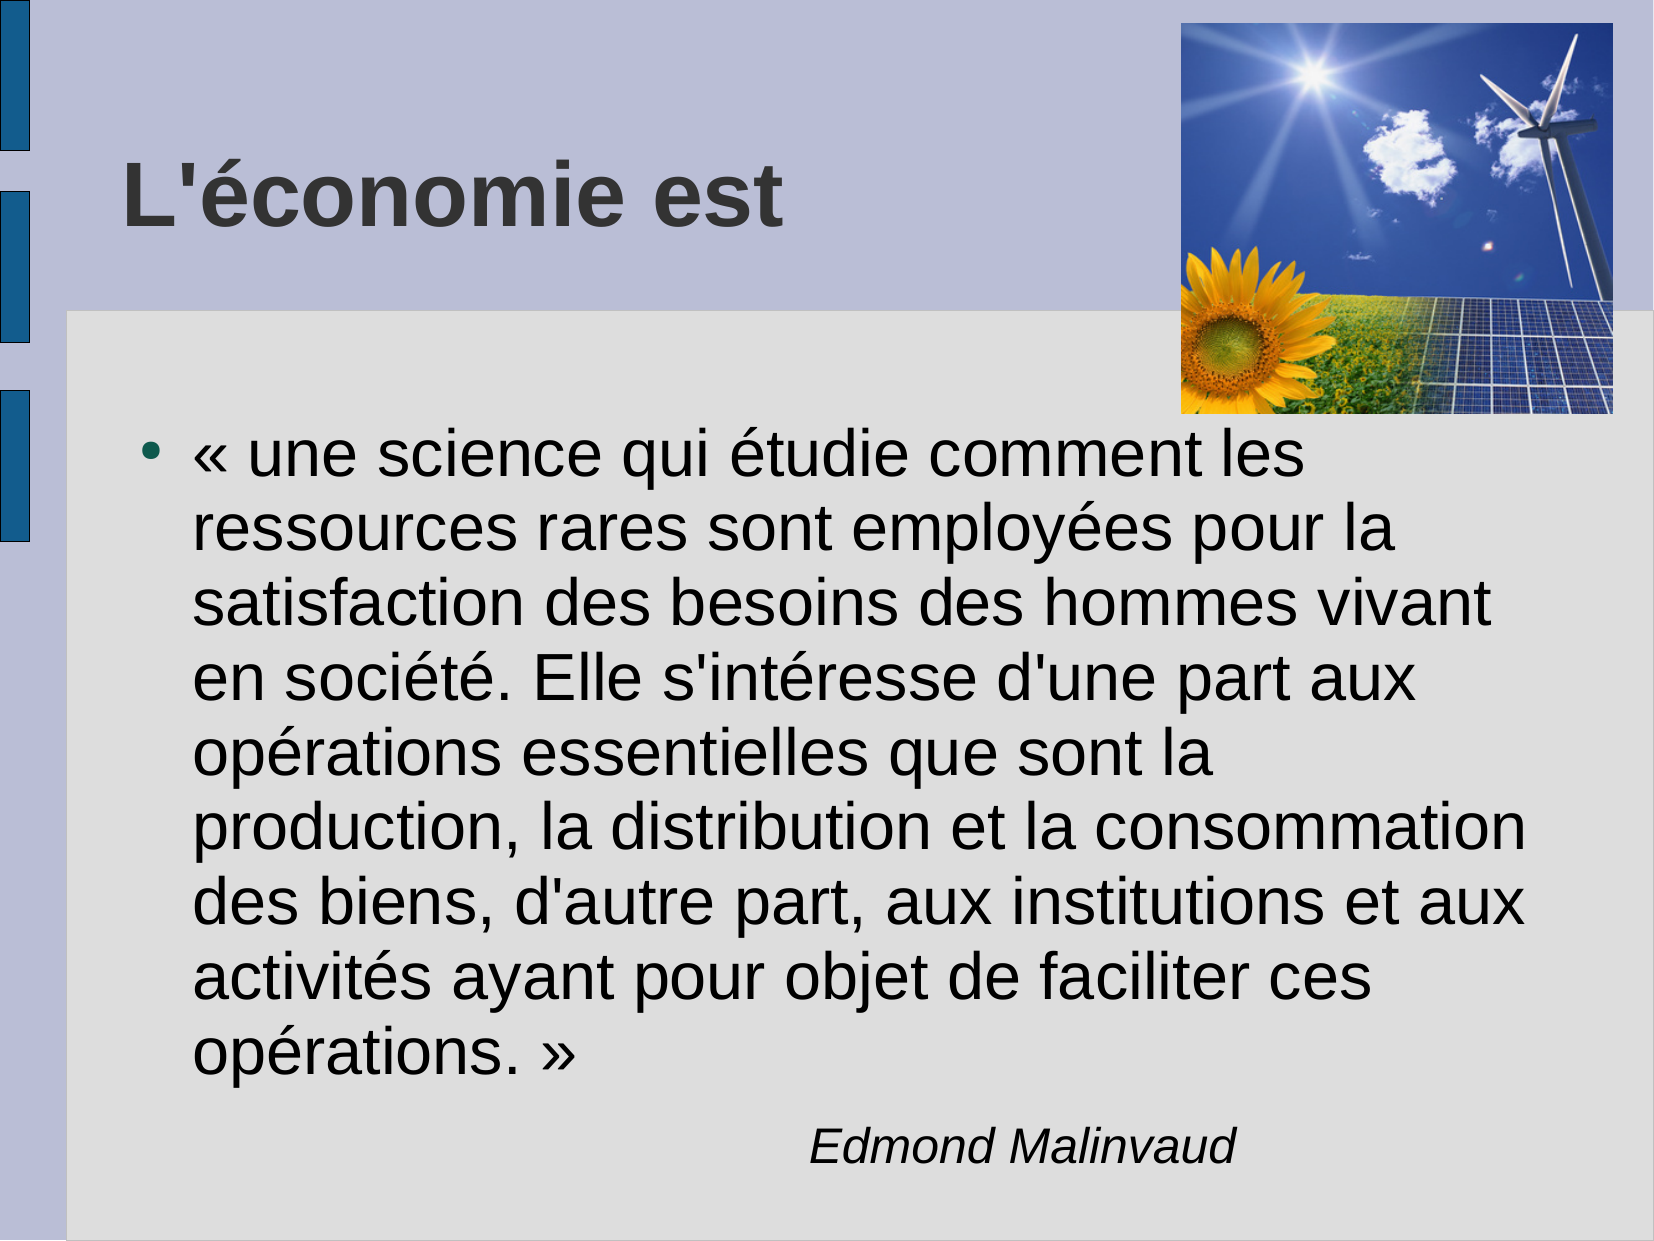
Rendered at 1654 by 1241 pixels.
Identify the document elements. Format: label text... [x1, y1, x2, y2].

picture [1181, 23, 1613, 414]
title L'économie est [121, 91, 1181, 299]
list « une science qui étudie comment les ressources rares sont employées pour la satisfaction des besoins des hommes vivant en société. Elle s'intéresse d'une part aux opérations essentielles que sont la production, la distribution et la consommation des biens, d'autre part, aux institutions et aux activités ayant pour objet de faciliter ces opérations. » Edmond Malinvaud [121, 415, 1534, 1174]
